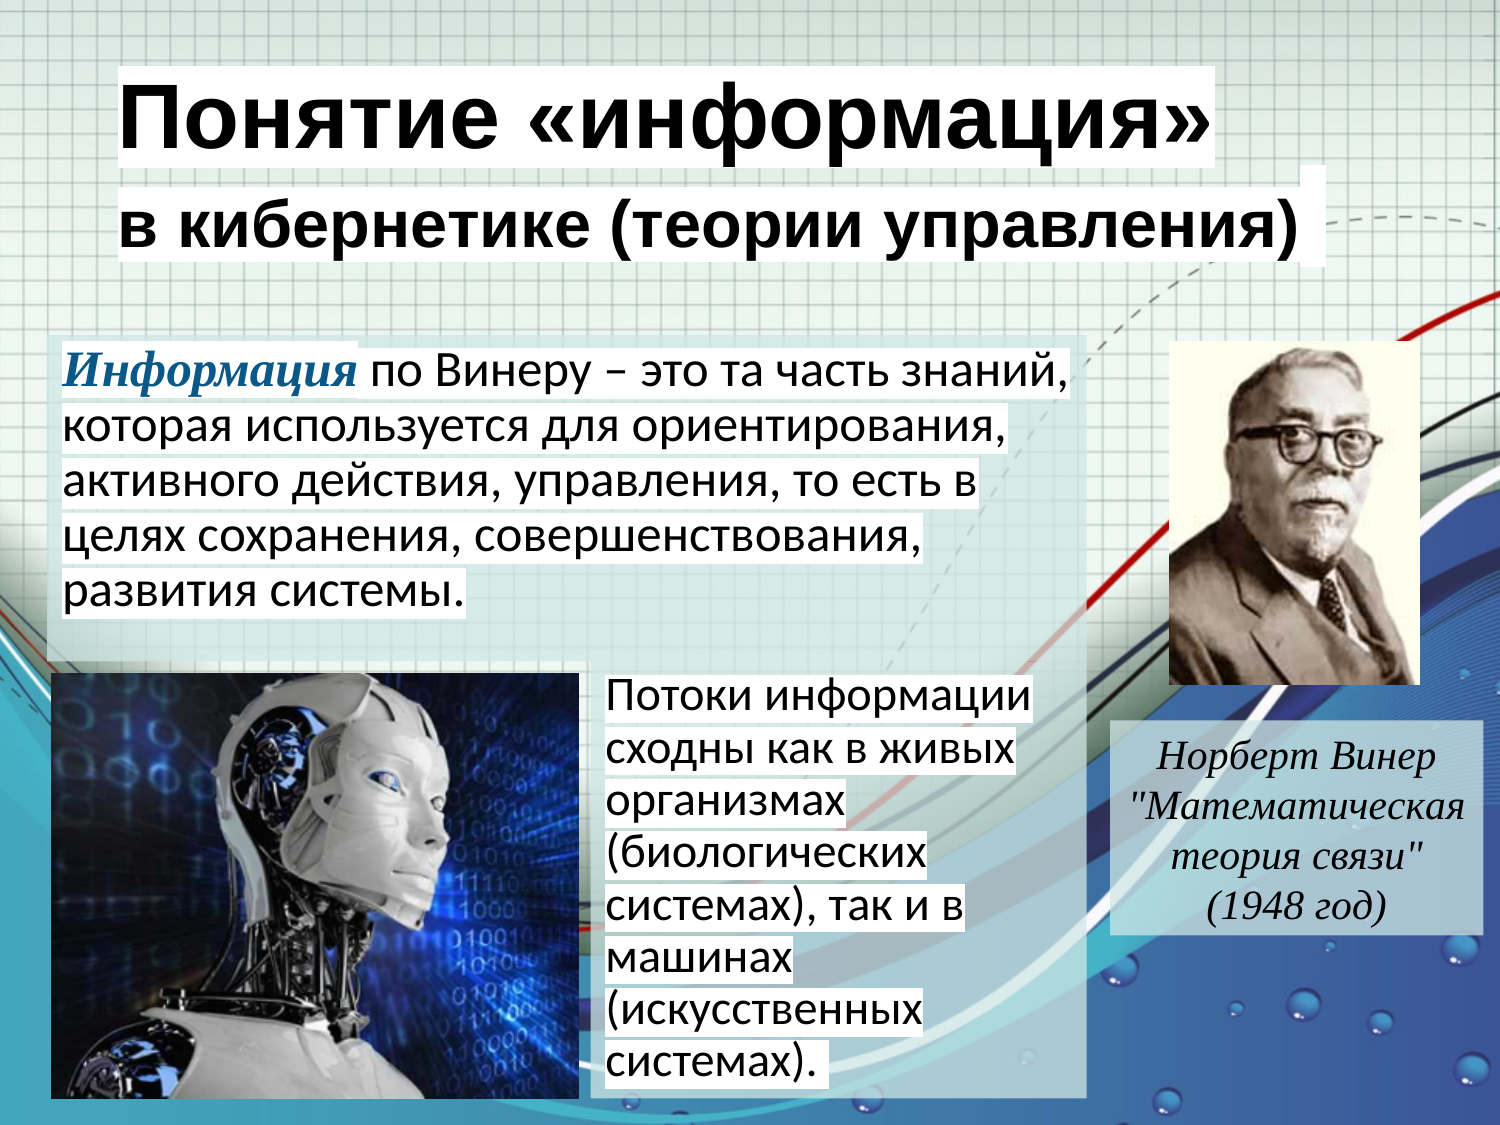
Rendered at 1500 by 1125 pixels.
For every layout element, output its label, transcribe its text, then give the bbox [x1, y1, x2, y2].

picture [0, 0, 1500, 1125]
title Понятие «информация» в кибернетике (теории управления) [103, 56, 1397, 281]
list Информация по Винеру – это та часть знаний, которая используется для ориентирования, активного действия, управления, то есть в целях сохранения, совершенствования, развития системы. [47, 334, 1087, 662]
list Потоки информации сходны как в живых организмах (биологических системах), так и в машинах (искусственных системах). [590, 661, 1087, 1099]
text_box Норберт Винер "Математическая теория связи" (1948 год) [1110, 720, 1484, 936]
